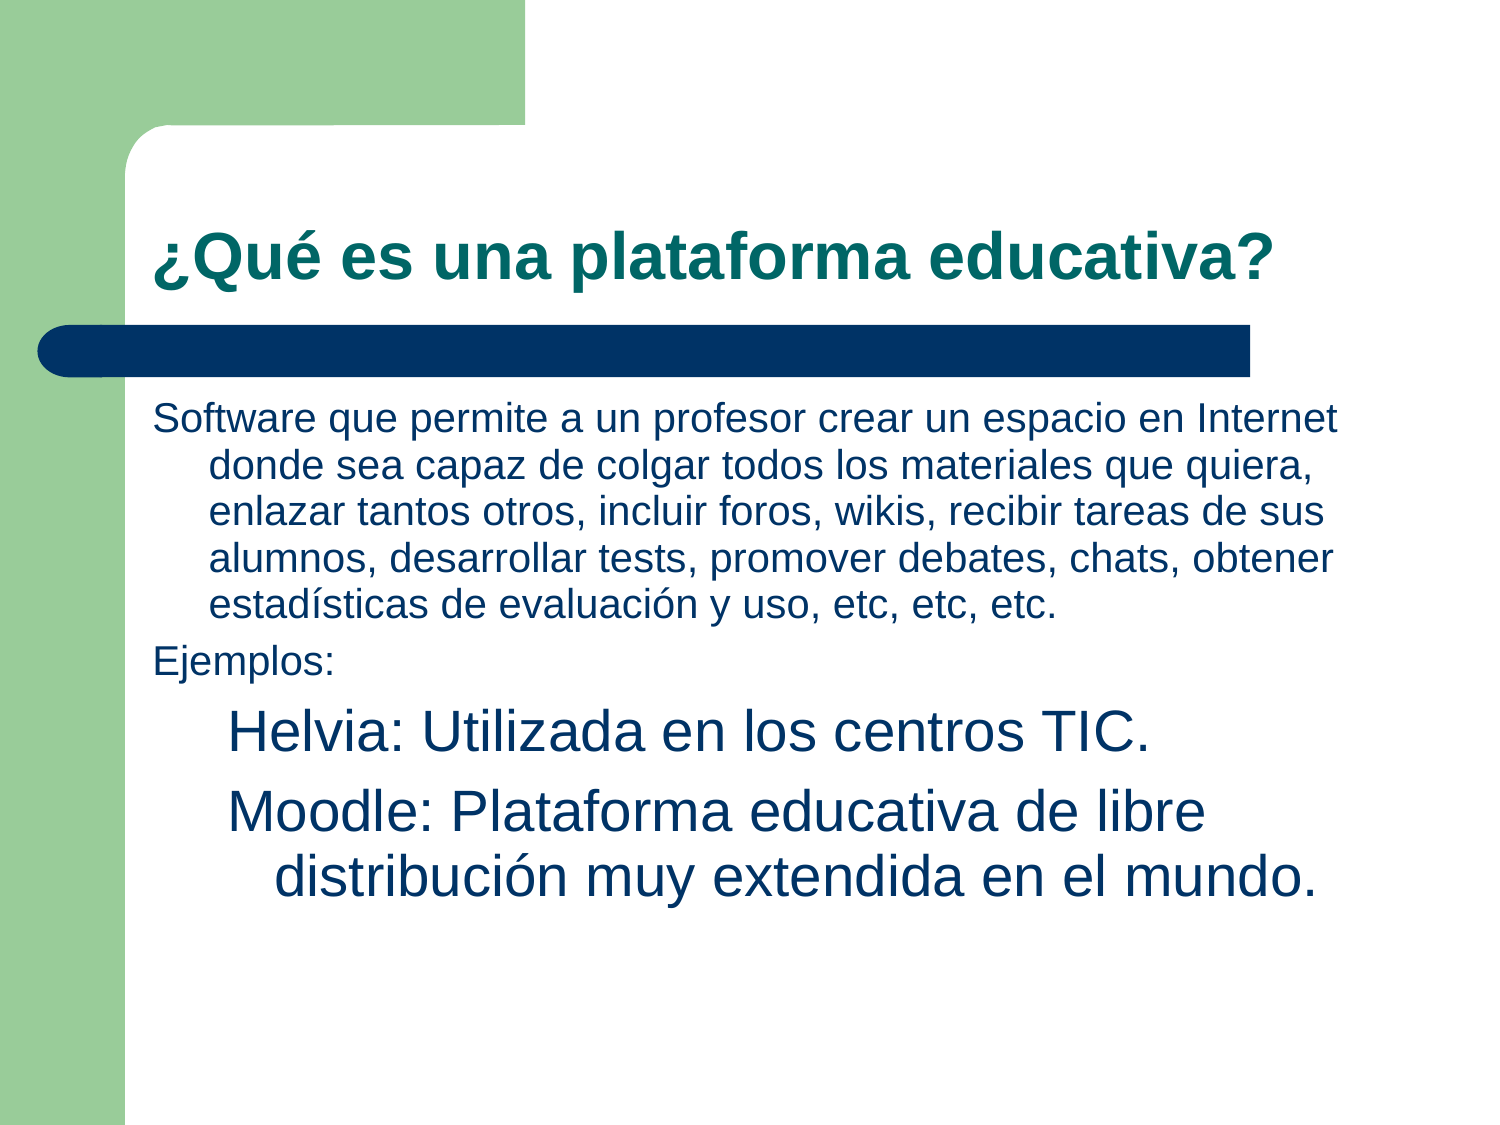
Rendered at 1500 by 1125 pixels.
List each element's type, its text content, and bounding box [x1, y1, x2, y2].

list Software que permite a un profesor crear un espacio en Internet donde sea capaz de colgar todos los materiales que quiera, enlazar tantos otros, incluir foros, wikis, recibir tareas de sus alumnos, desarrollar tests, promover debates, chats, obtener estadísticas de evaluación y uso, etc, etc, etc. Ejemplos: Helvia: Utilizada en los centros TIC. Moodle: Plataforma educativa de libre distribución muy extendida en el mundo. [137, 387, 1400, 999]
title ¿Qué es una plataforma educativa? [136, 136, 1414, 301]
